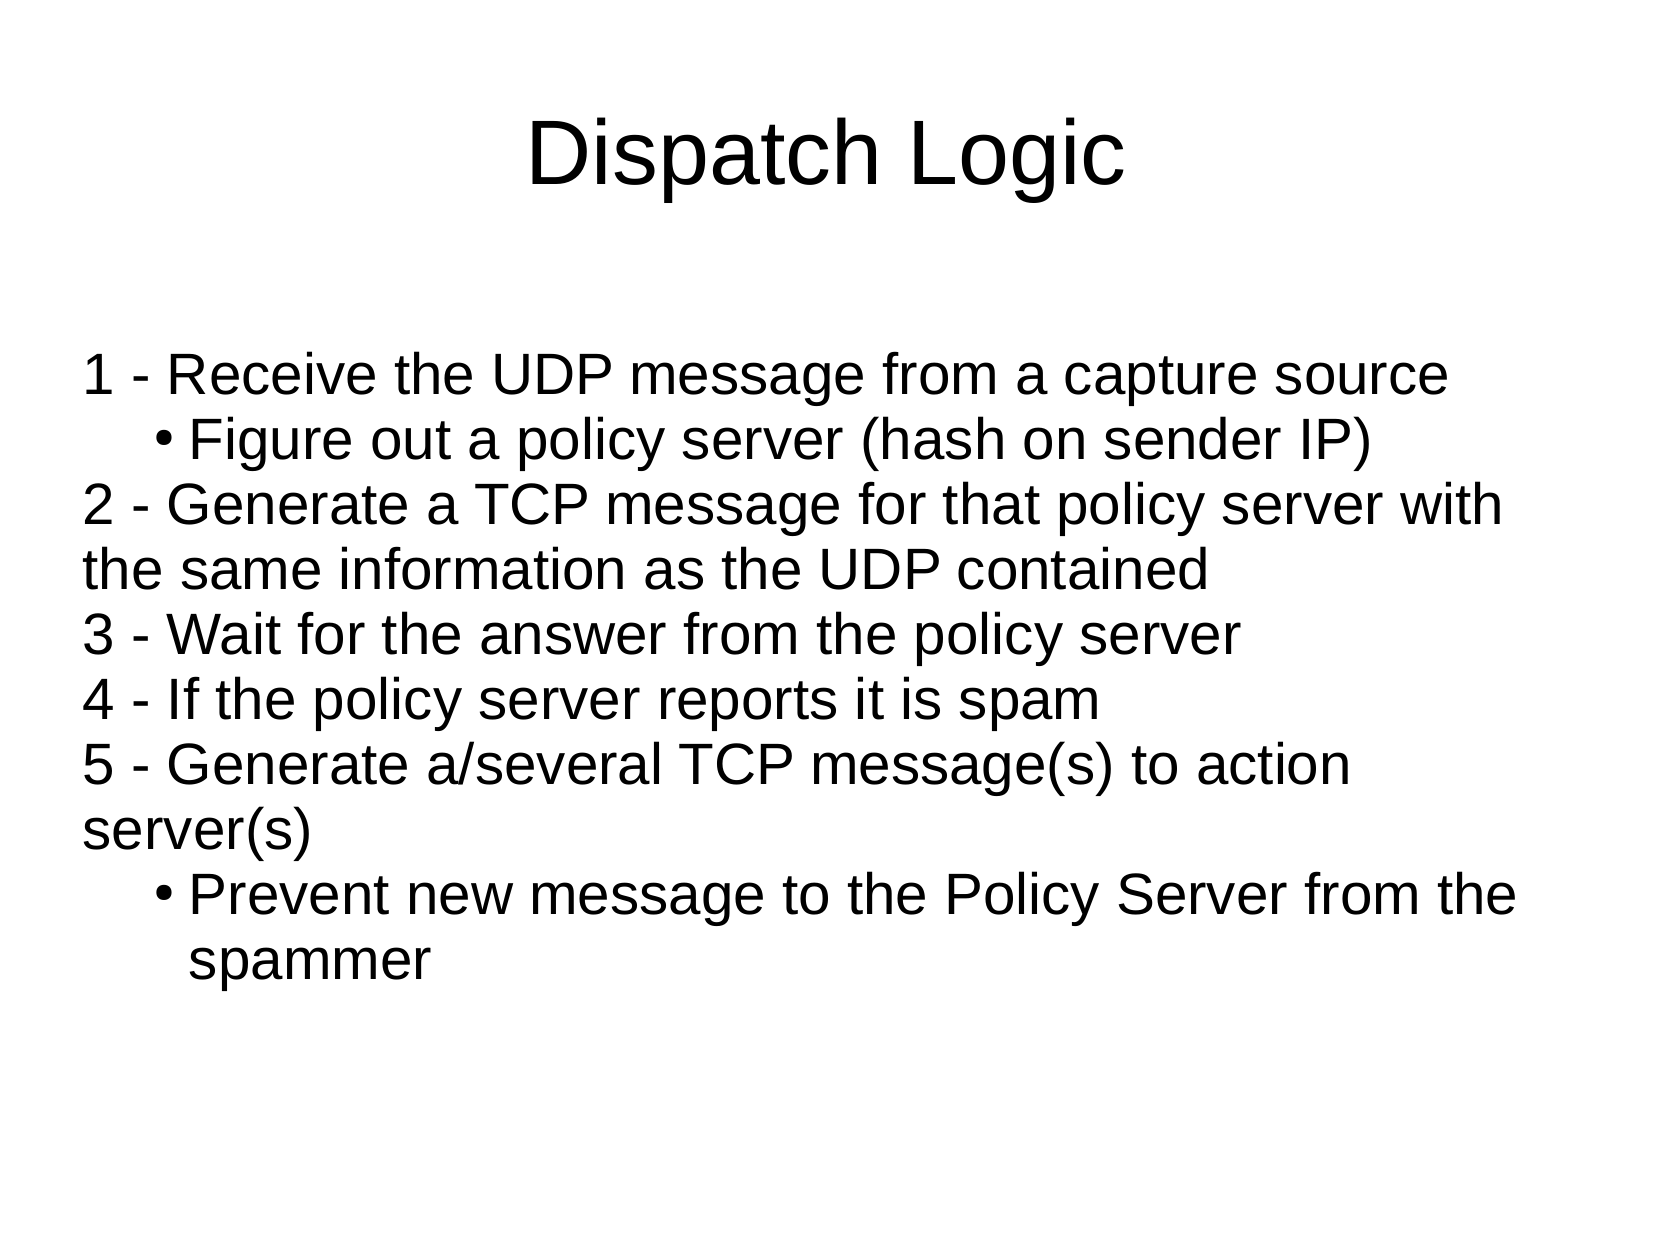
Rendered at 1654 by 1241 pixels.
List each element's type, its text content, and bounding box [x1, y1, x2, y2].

title Dispatch Logic [82, 56, 1571, 250]
subtitle 1 - Receive the UDP message from a capture source Figure out a policy server (hash on sender IP) 2 - Generate a TCP message for that policy server with the same information as the UDP contained 3 - Wait for the answer from the policy server 4 - If the policy server reports it is spam 5 - Generate a/several TCP message(s) to action server(s) Prevent new message to the Policy Server from the spammer [82, 297, 1571, 1102]
